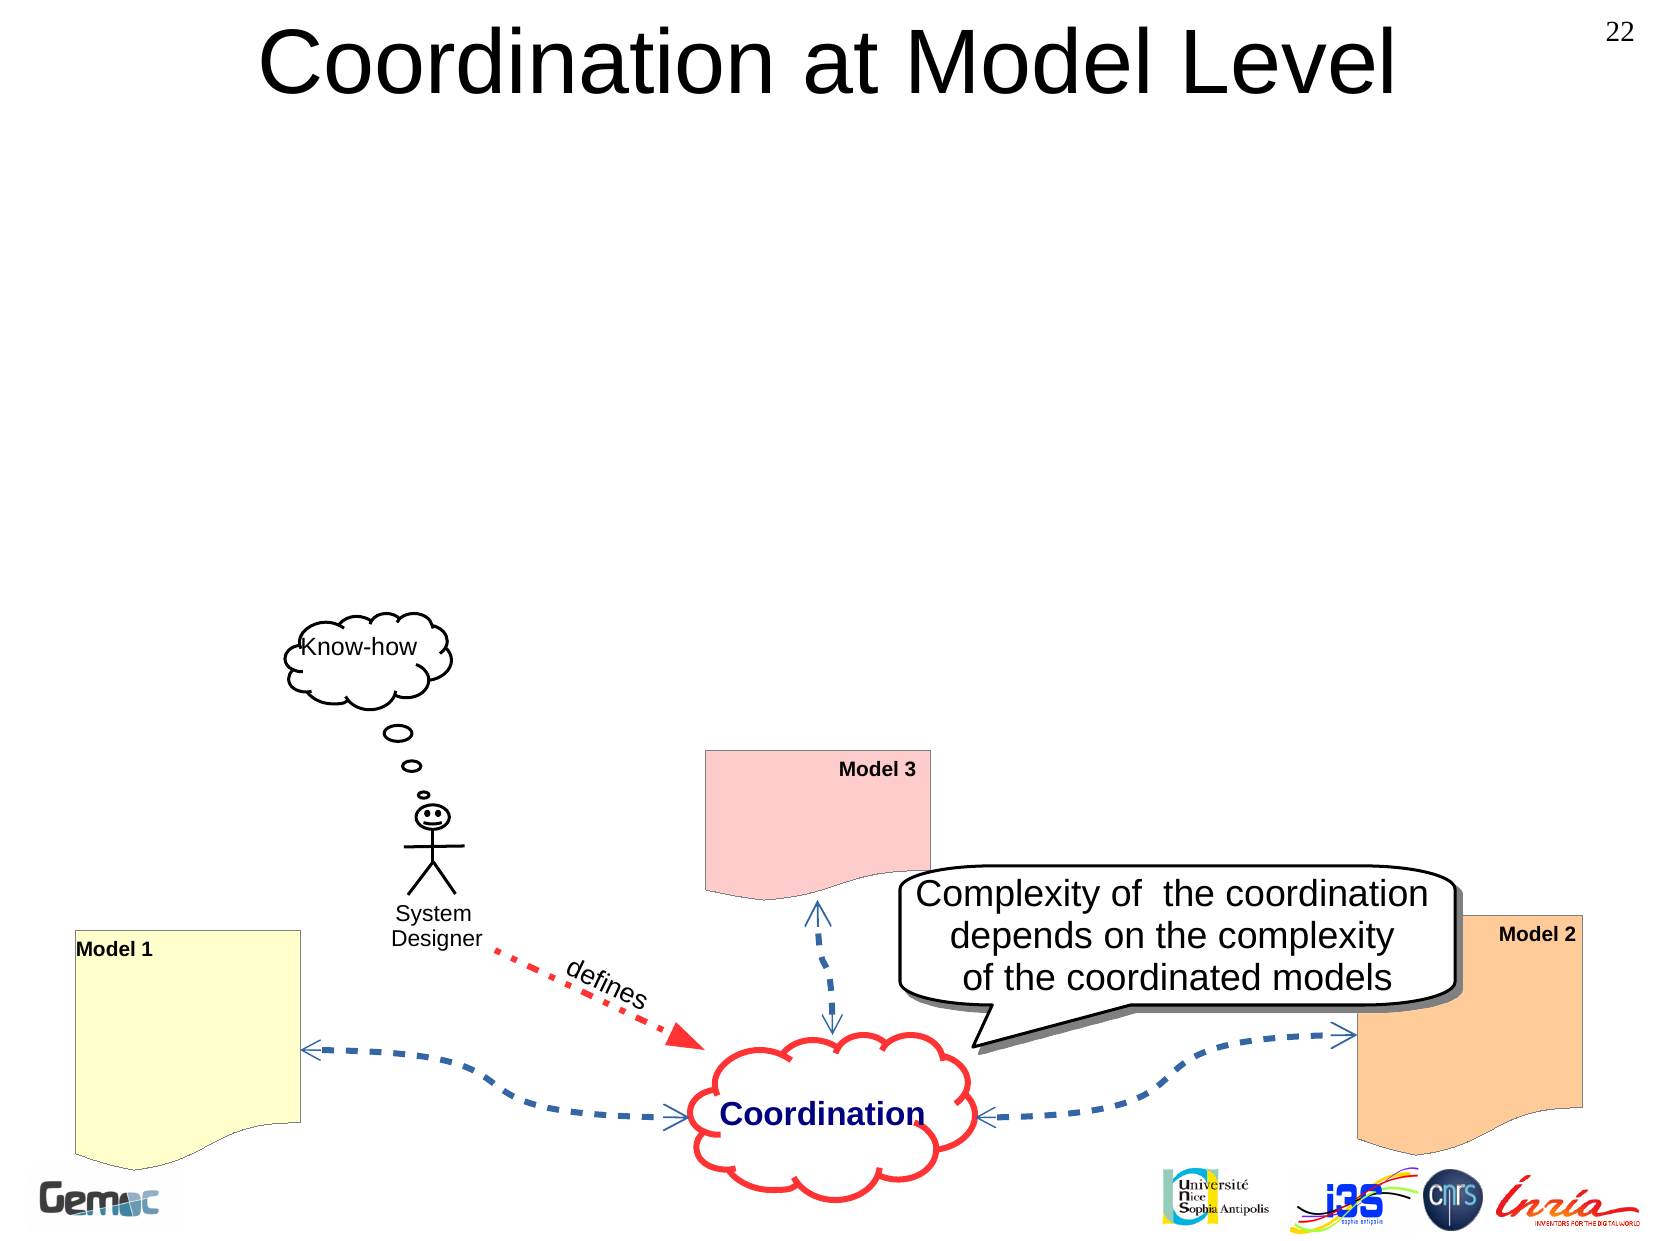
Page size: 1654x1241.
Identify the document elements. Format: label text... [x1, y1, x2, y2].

text_box System Designer [335, 864, 539, 961]
text_box Model 2 [1456, 915, 1621, 977]
title Coordination at Model Level [84, 0, 1573, 166]
text_box [75, 930, 301, 1171]
text_box Coordination [690, 1035, 976, 1201]
text_box [415, 804, 450, 830]
text_box Model 3 [795, 750, 961, 812]
text_box Know-how [402, 760, 421, 772]
text_box Model 1 [61, 930, 211, 984]
text_box Know-how [284, 613, 452, 710]
text_box [705, 750, 931, 901]
text_box [1357, 977, 1583, 1156]
picture [1137, 1150, 1647, 1241]
text_box Complexity of the coordination depends on the complexity of the coordinated models [900, 865, 1456, 1048]
text_box Know-how [384, 725, 412, 742]
